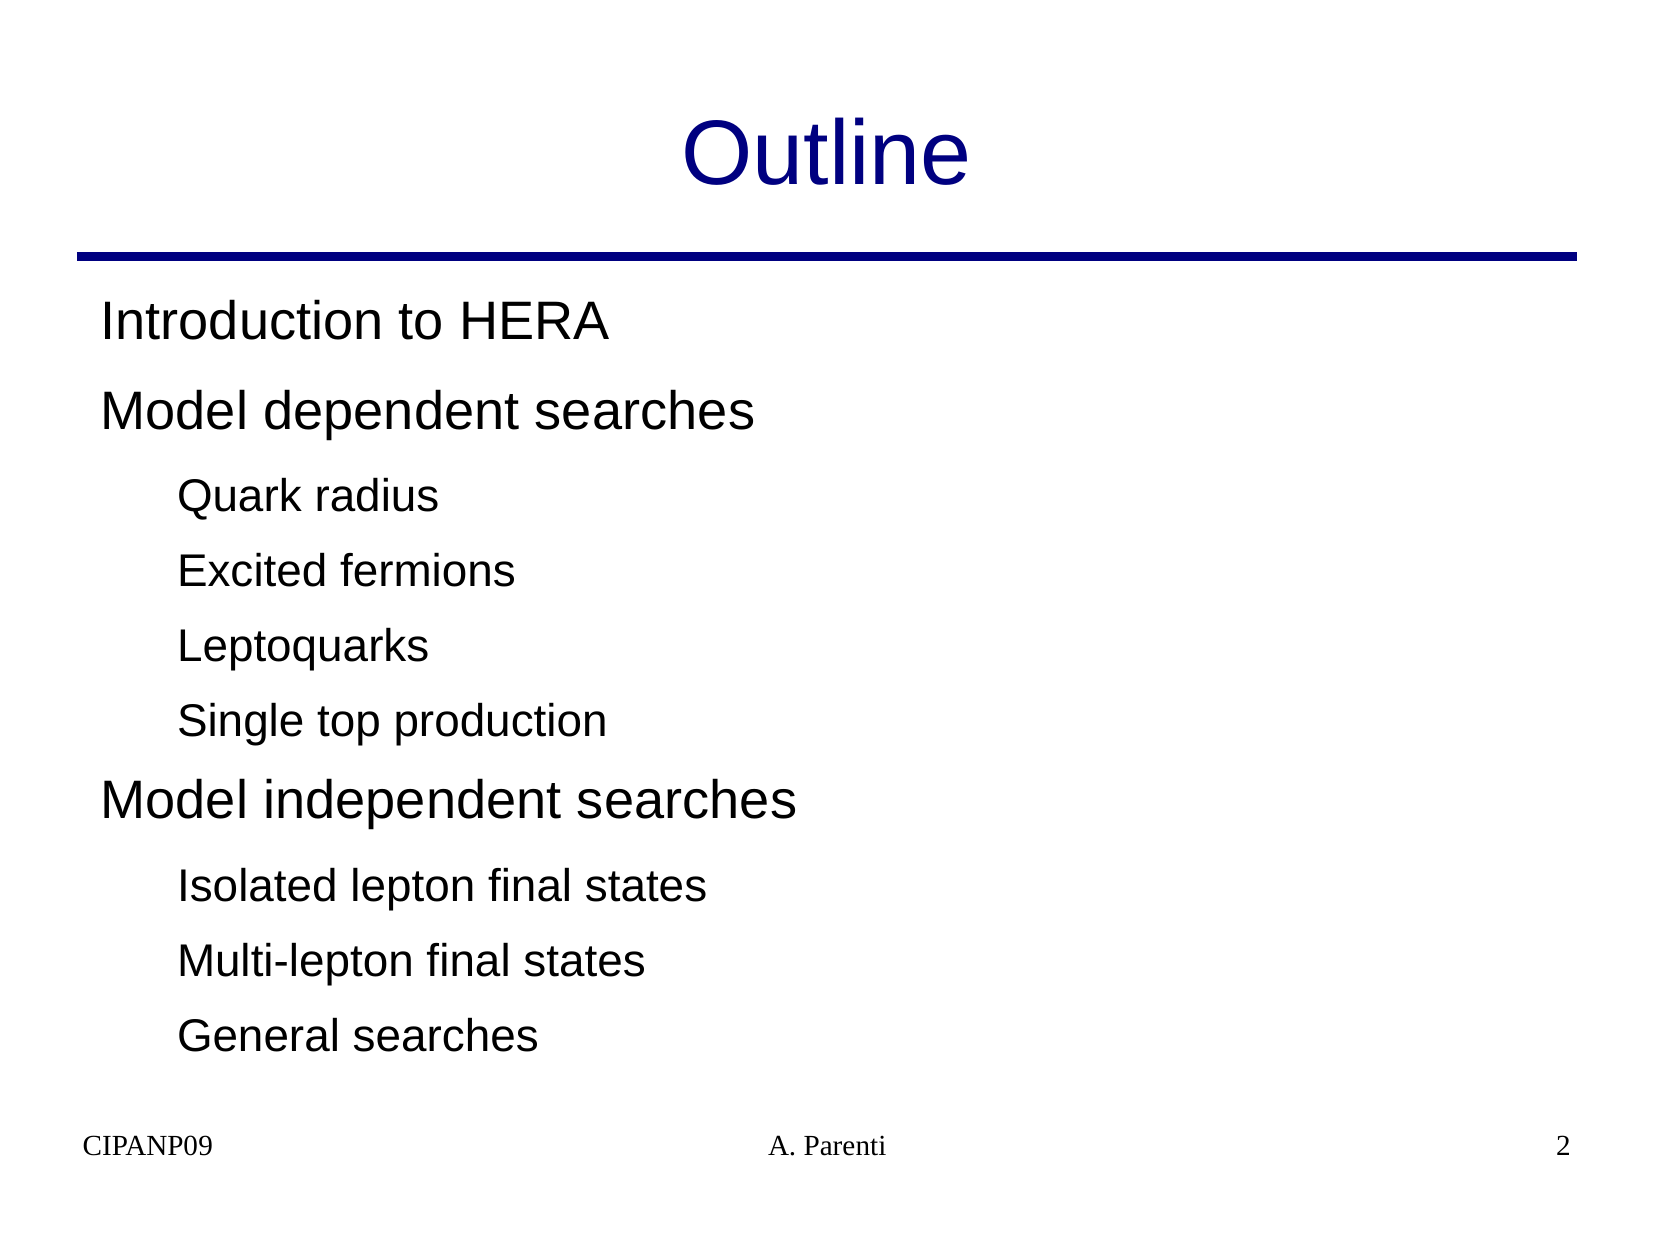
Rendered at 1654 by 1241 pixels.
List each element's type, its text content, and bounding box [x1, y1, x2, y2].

list Introduction to HERA Model dependent searches Quark radius Excited fermions Leptoquarks Single top production Model independent searches Isolated lepton final states Multi-lepton final states General searches [82, 290, 1571, 1094]
title Outline [82, 56, 1571, 250]
